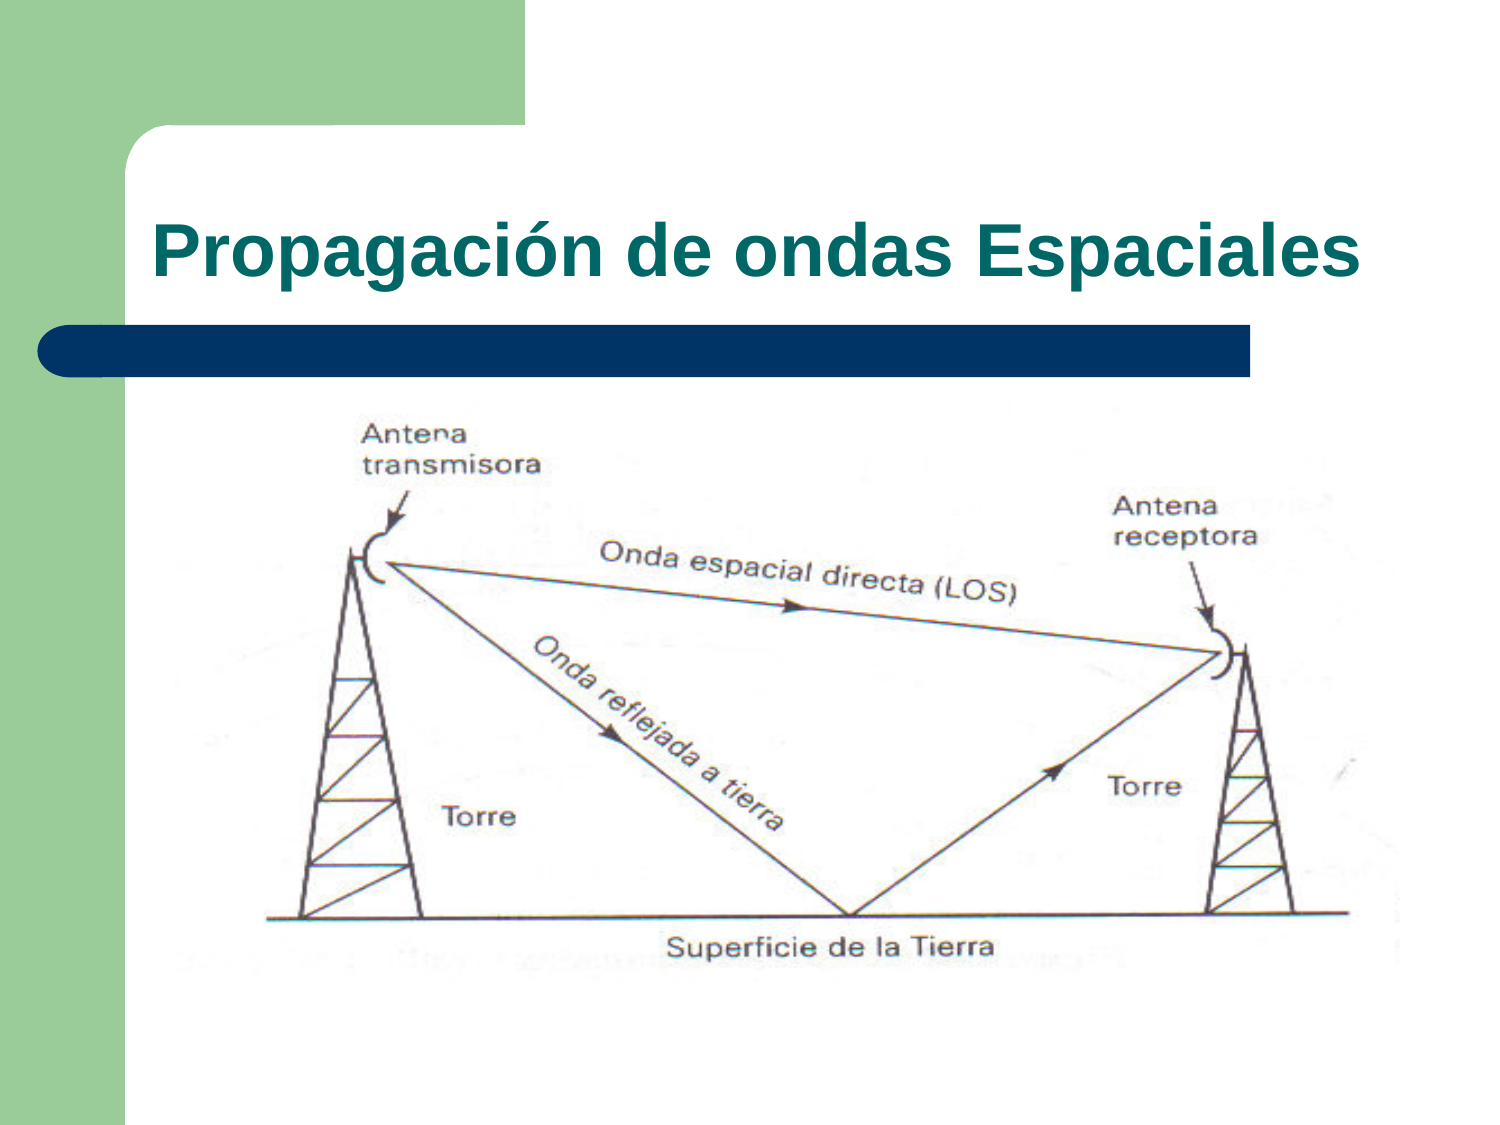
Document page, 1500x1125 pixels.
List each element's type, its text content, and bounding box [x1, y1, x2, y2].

list [137, 387, 1400, 999]
title Propagación de ondas Espaciales [136, 136, 1414, 301]
